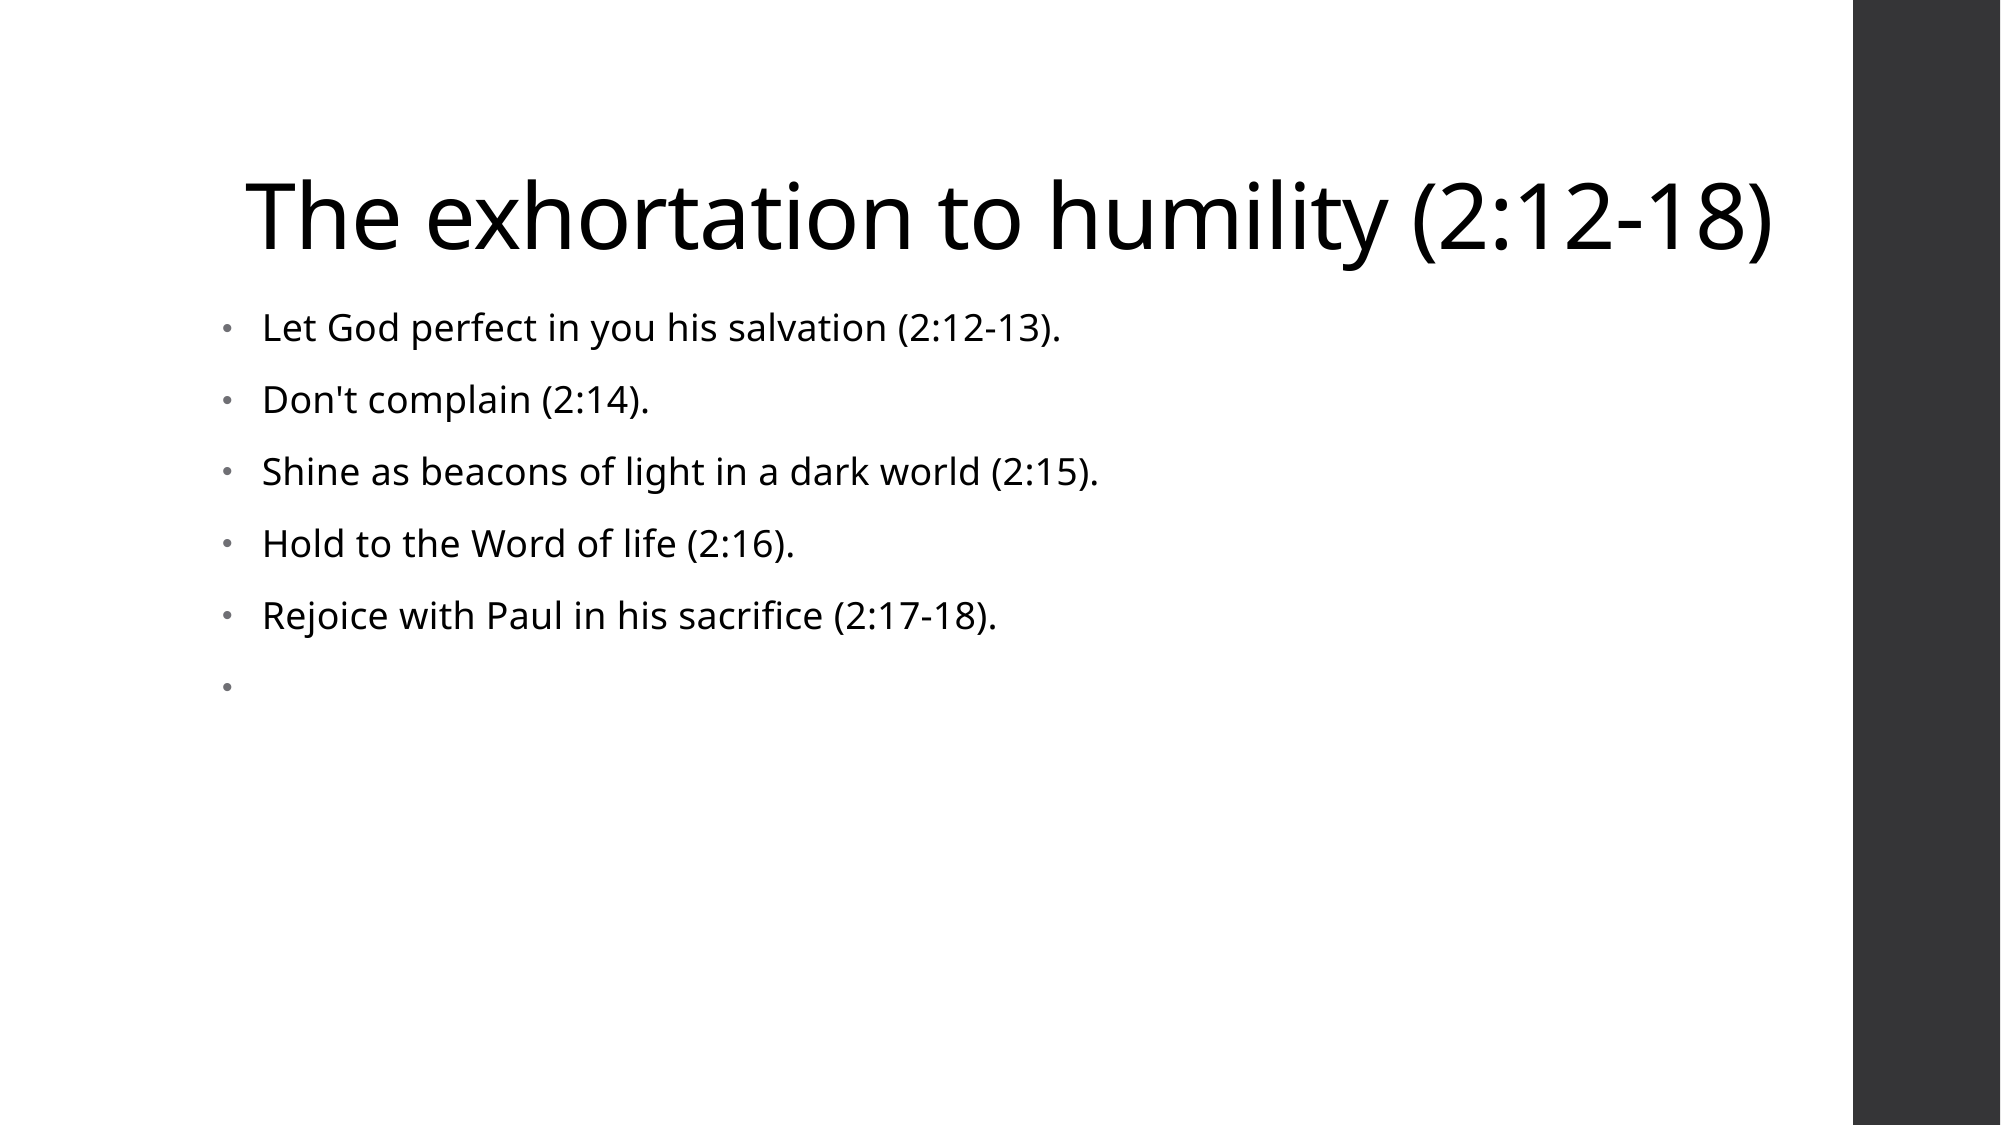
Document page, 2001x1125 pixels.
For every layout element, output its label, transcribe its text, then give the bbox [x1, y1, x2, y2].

list Let God perfect in you his salvation (2:12-13). Don't complain (2:14). Shine as beacons of light in a dark world (2:15). Hold to the Word of life (2:16). Rejoice with Paul in his sacrifice (2:17-18). [206, 299, 1617, 1014]
title The exhortation to humility (2:12-18) [206, 60, 1797, 278]
